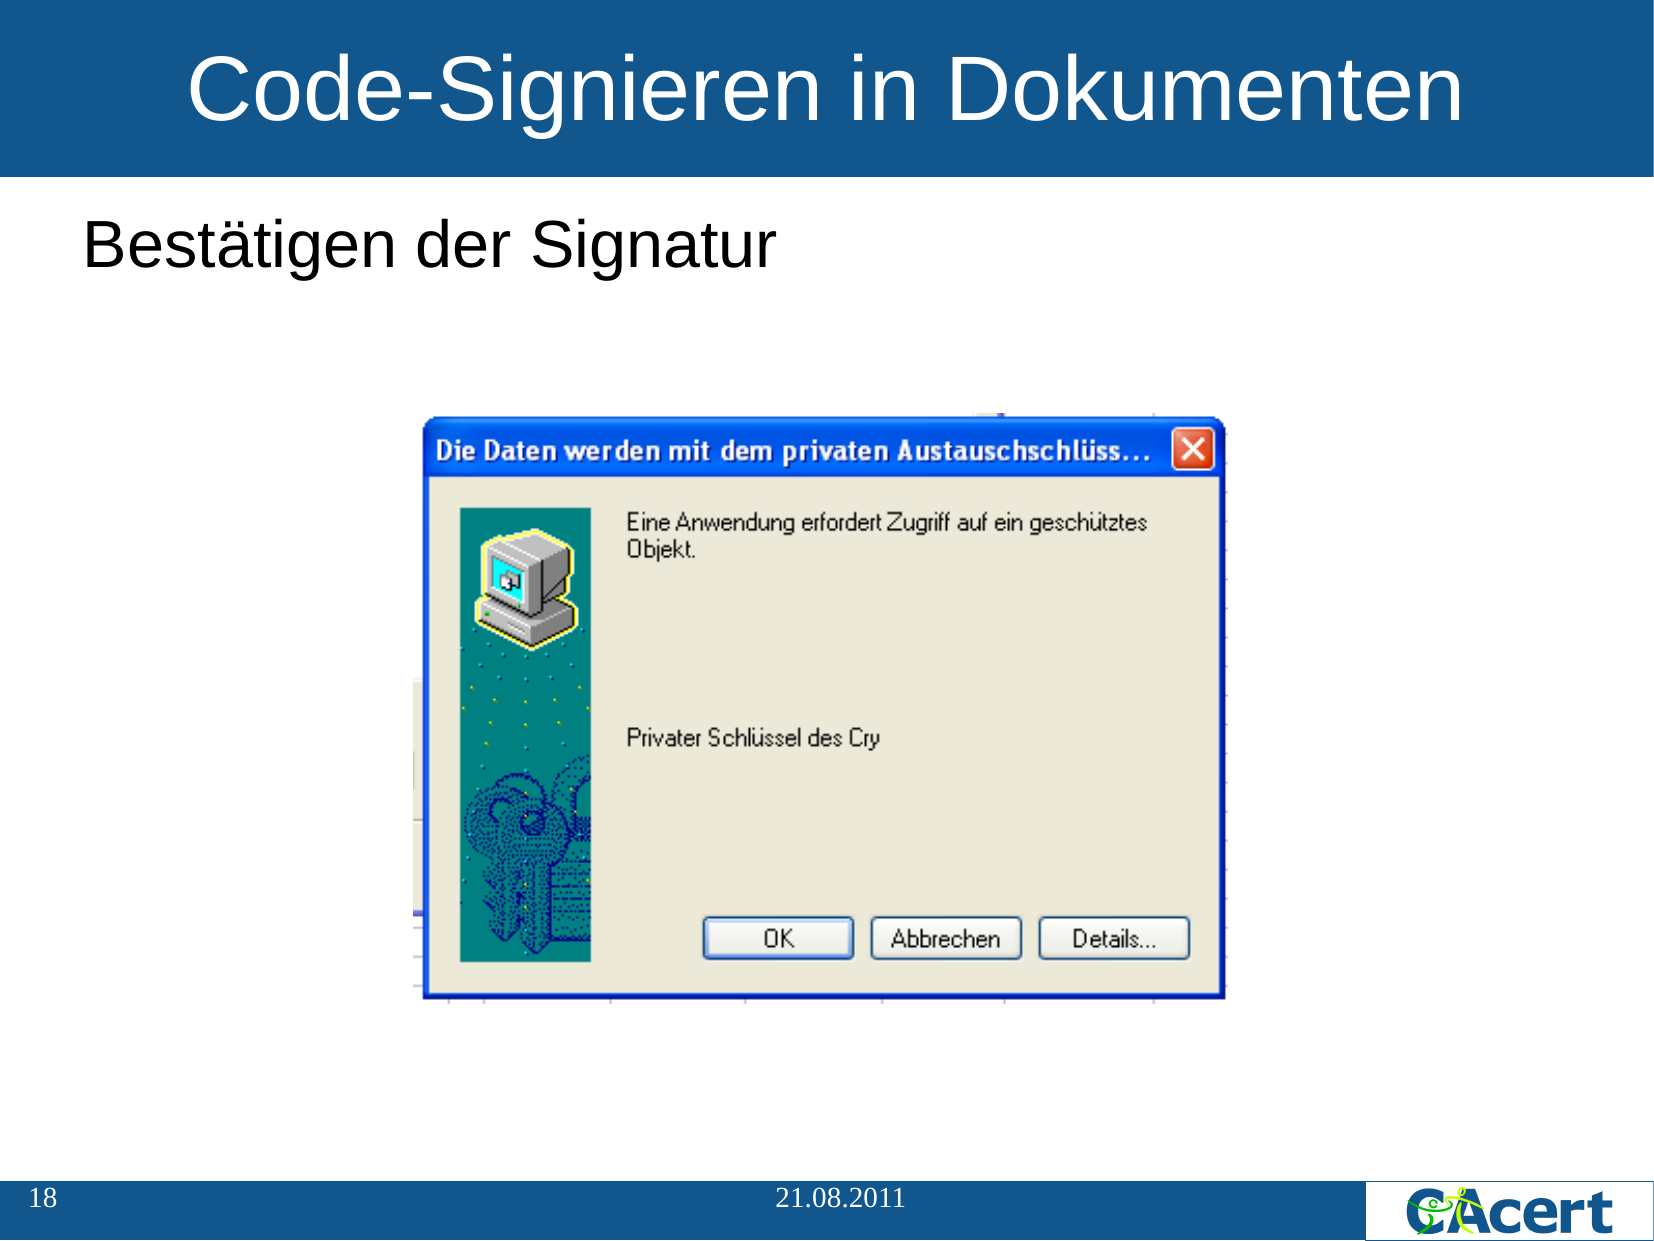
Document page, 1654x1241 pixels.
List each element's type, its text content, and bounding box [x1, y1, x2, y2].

list Bestätigen der Signatur [82, 206, 1571, 1152]
picture [413, 413, 1228, 1004]
title Code-Signieren in Dokumenten [82, 0, 1571, 178]
picture [1406, 1186, 1613, 1235]
